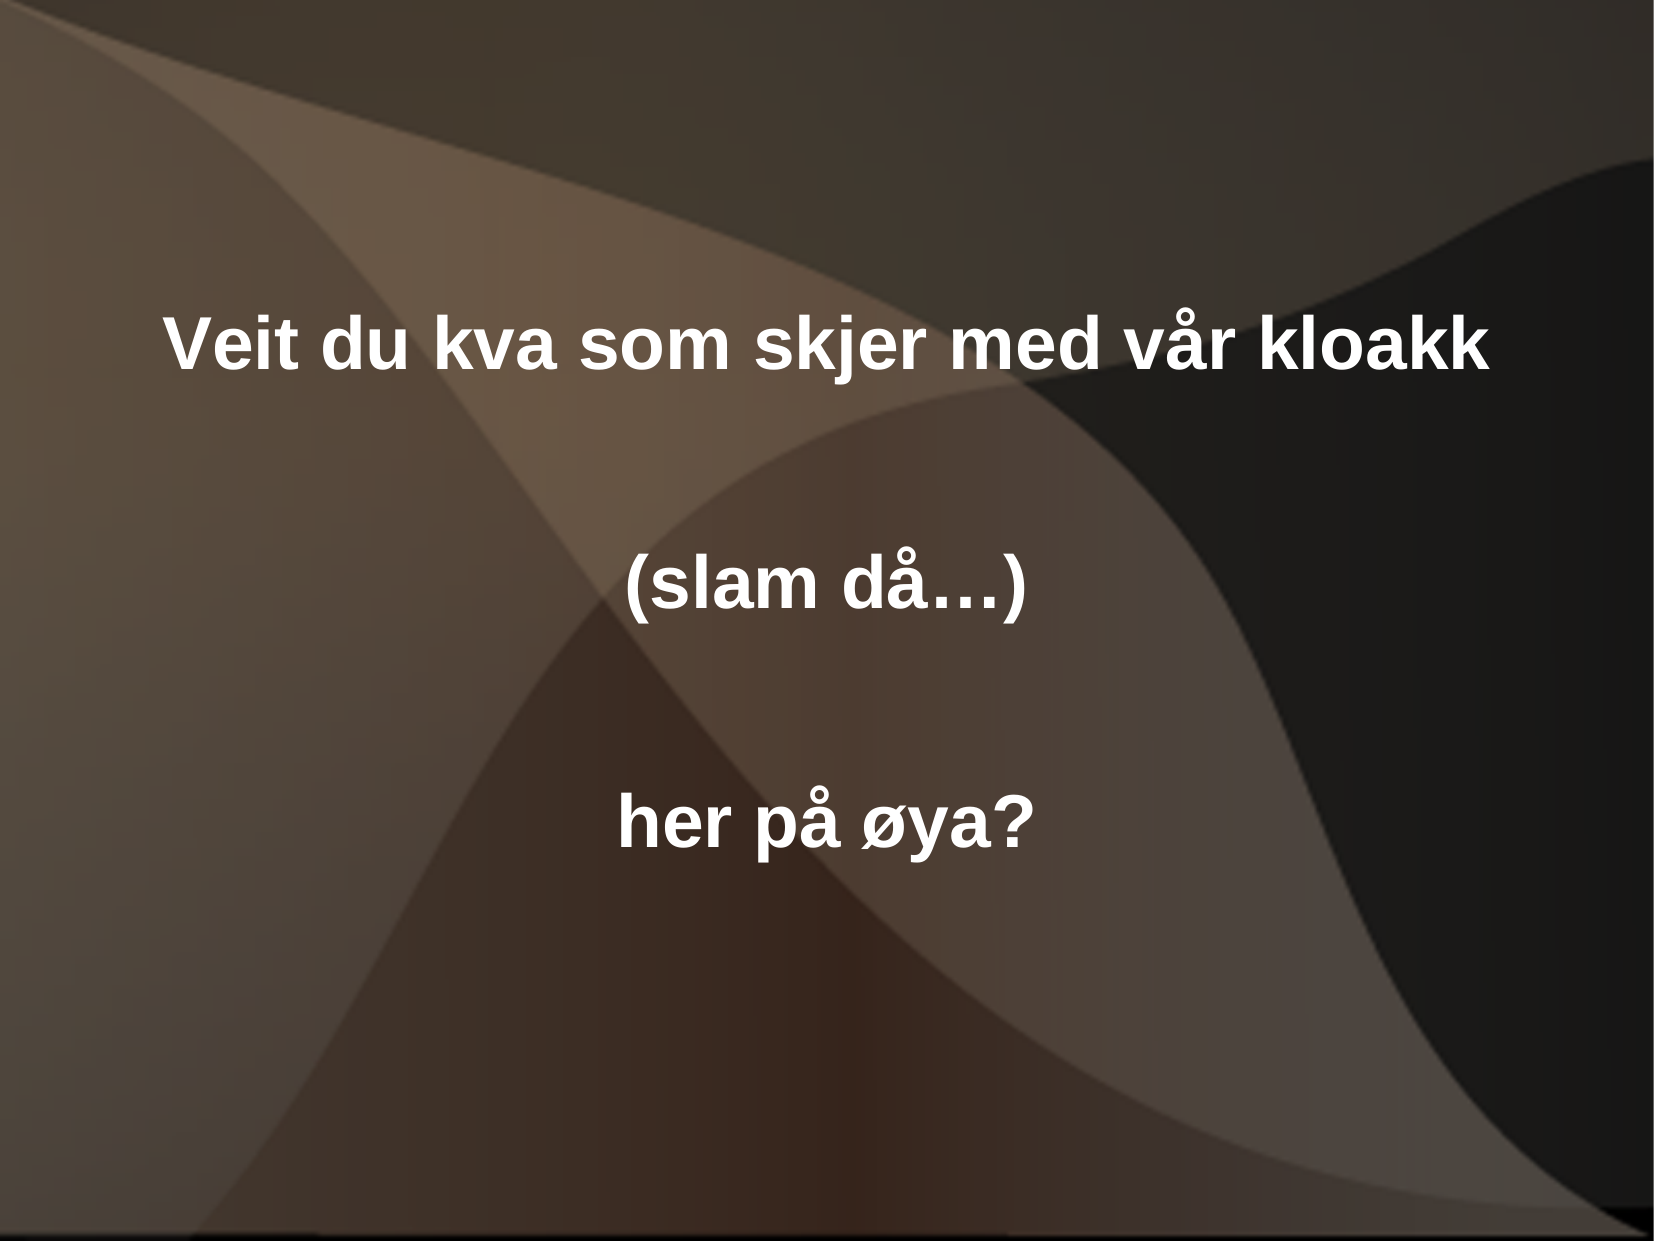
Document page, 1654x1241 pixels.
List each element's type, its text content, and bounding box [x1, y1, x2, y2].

subtitle Veit du kva som skjer med vår kloakk (slam då…) her på øya? [82, 49, 1571, 1109]
